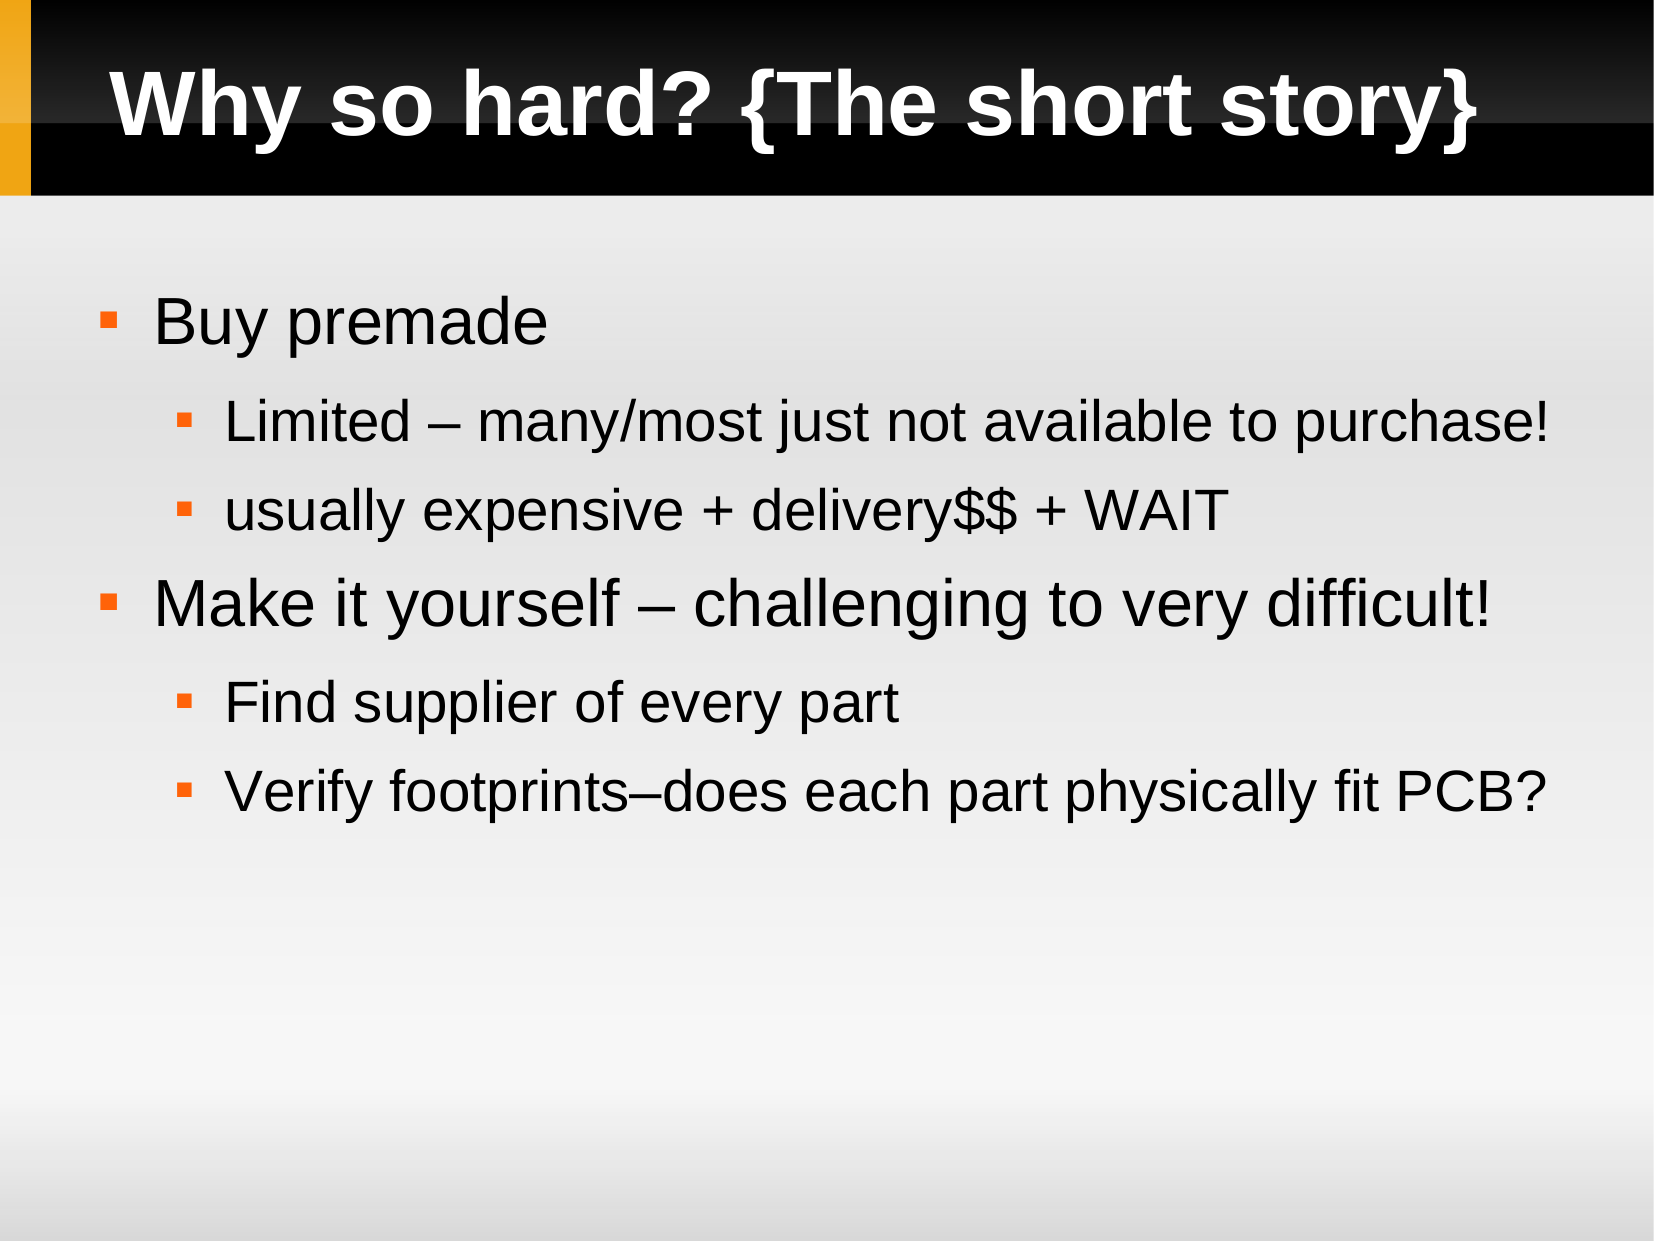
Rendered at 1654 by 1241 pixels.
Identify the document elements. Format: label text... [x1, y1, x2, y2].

title Why so hard? {The short story} [76, 0, 1565, 208]
picture [0, 0, 1654, 1241]
list Buy premade Limited – many/most just not available to purchase! usually expensive + delivery$$ + WAIT Make it yourself – challenging to very difficult! Find supplier of every part Verify footprints–does each part physically fit PCB? [82, 284, 1571, 1103]
